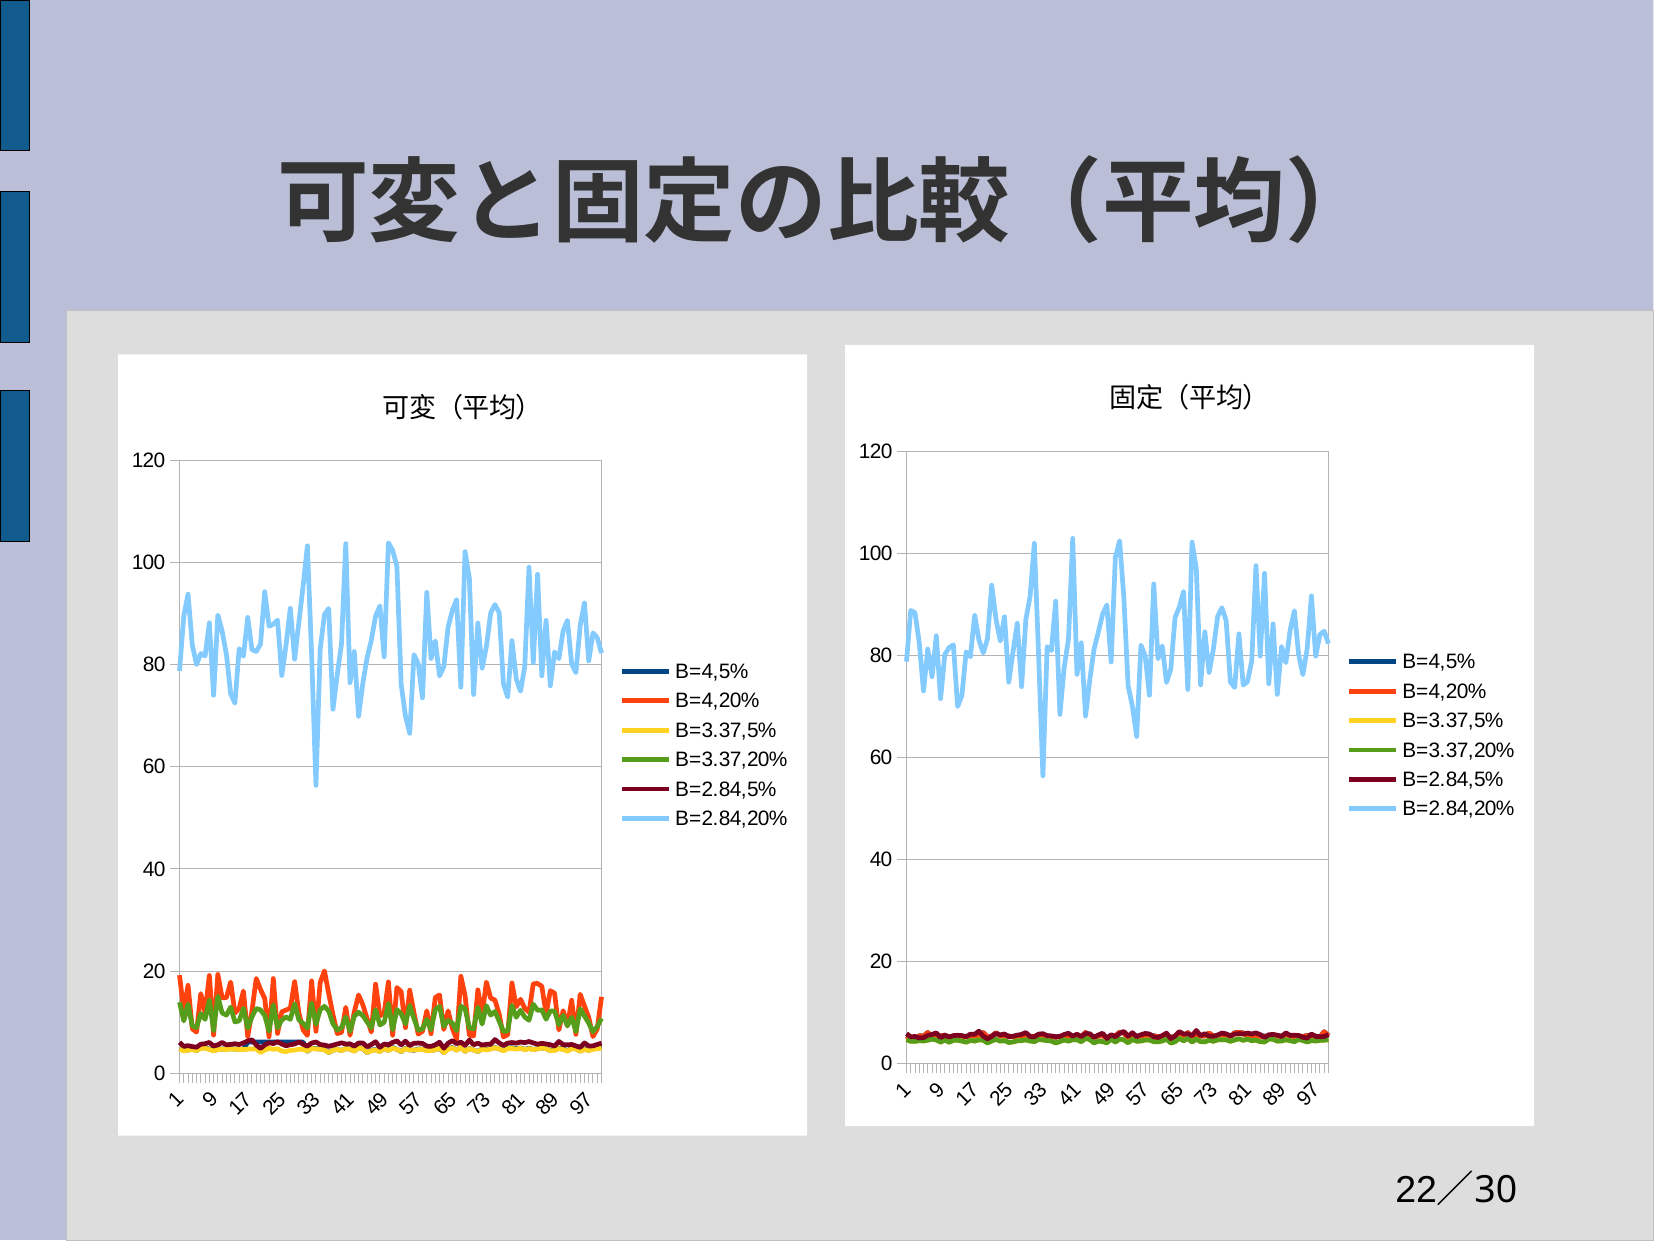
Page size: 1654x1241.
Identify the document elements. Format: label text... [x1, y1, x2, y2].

chart [118, 354, 808, 1136]
title 可変と固定の比較（平均） [121, 91, 1534, 299]
chart [845, 344, 1535, 1127]
